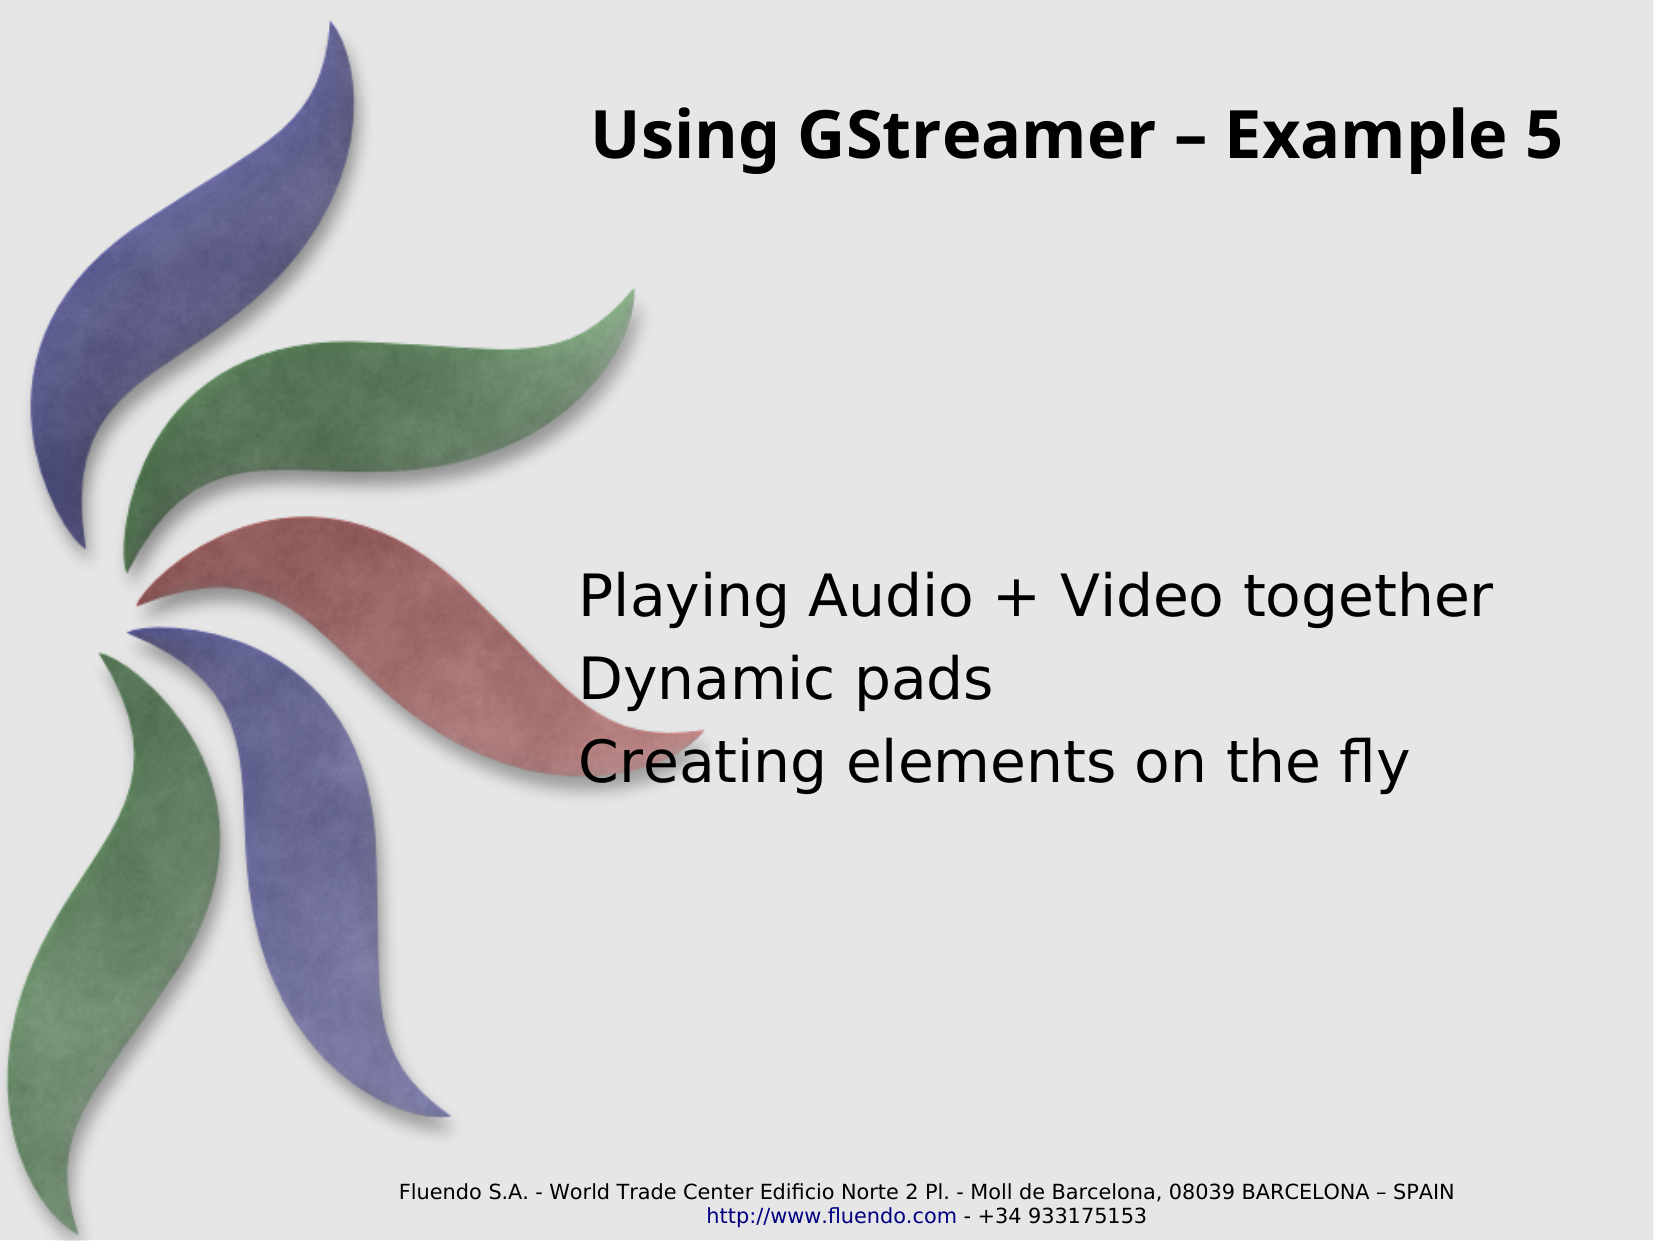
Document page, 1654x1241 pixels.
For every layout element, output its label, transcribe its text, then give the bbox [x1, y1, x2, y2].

picture [0, 0, 711, 1241]
title Using GStreamer – Example 5 [561, 59, 1595, 207]
list Playing Audio + Video together Dynamic pads Creating elements on the fly [561, 442, 1595, 916]
